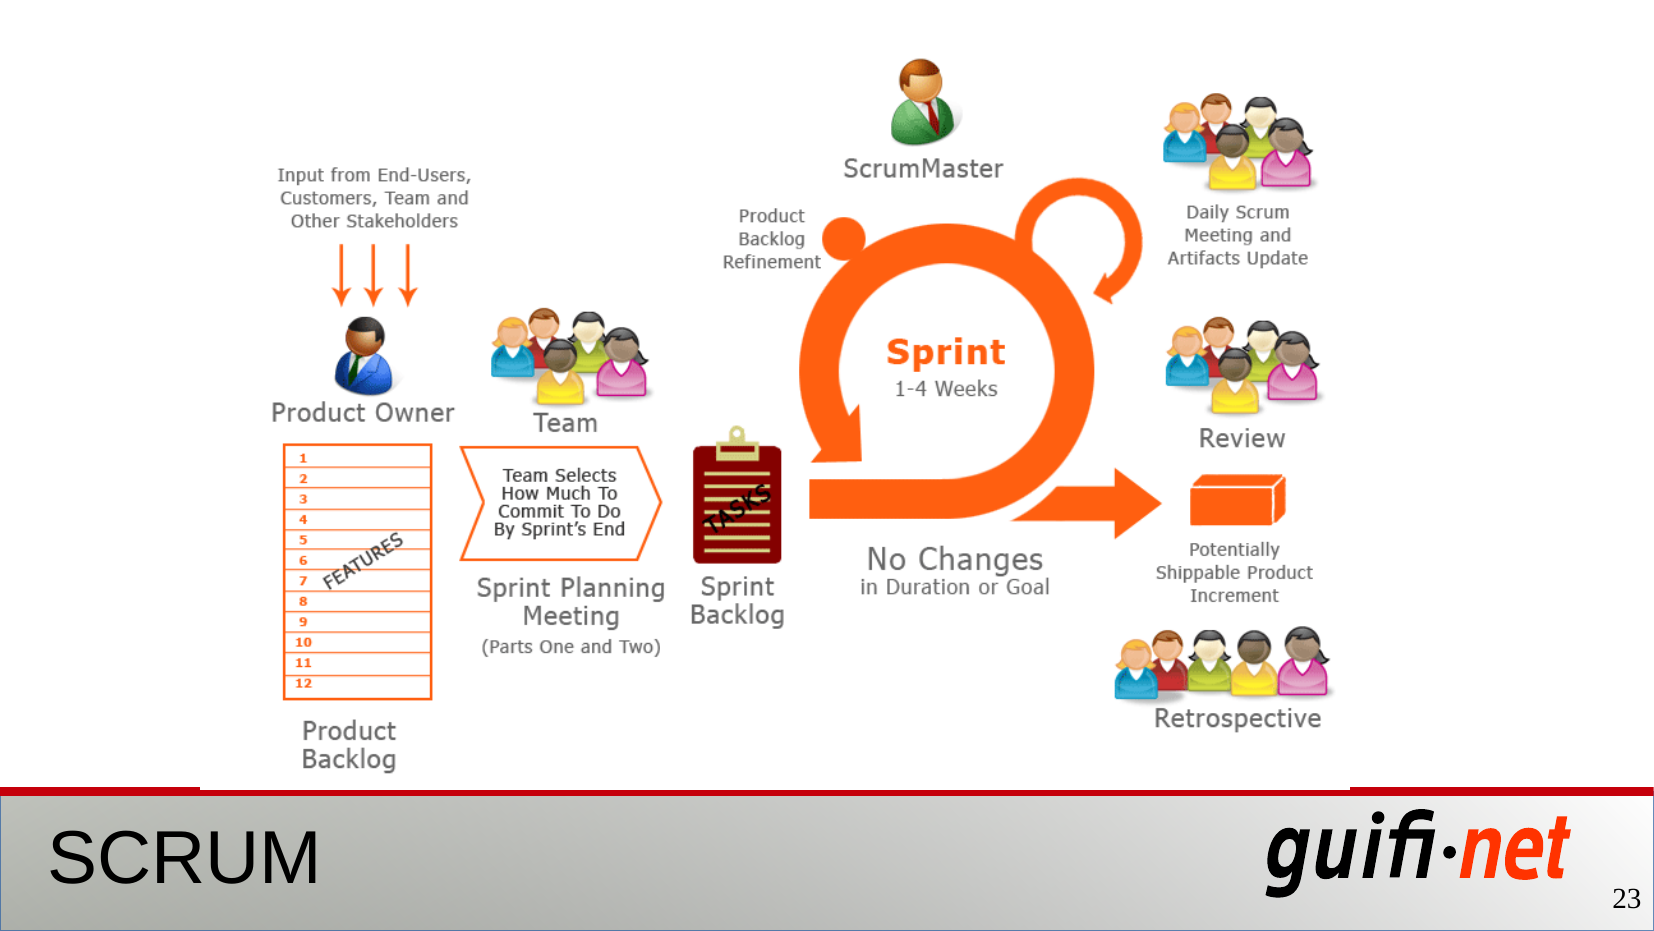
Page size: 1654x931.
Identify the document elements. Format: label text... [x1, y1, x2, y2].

title SCRUM [47, 779, 1536, 931]
picture [200, 23, 1350, 790]
